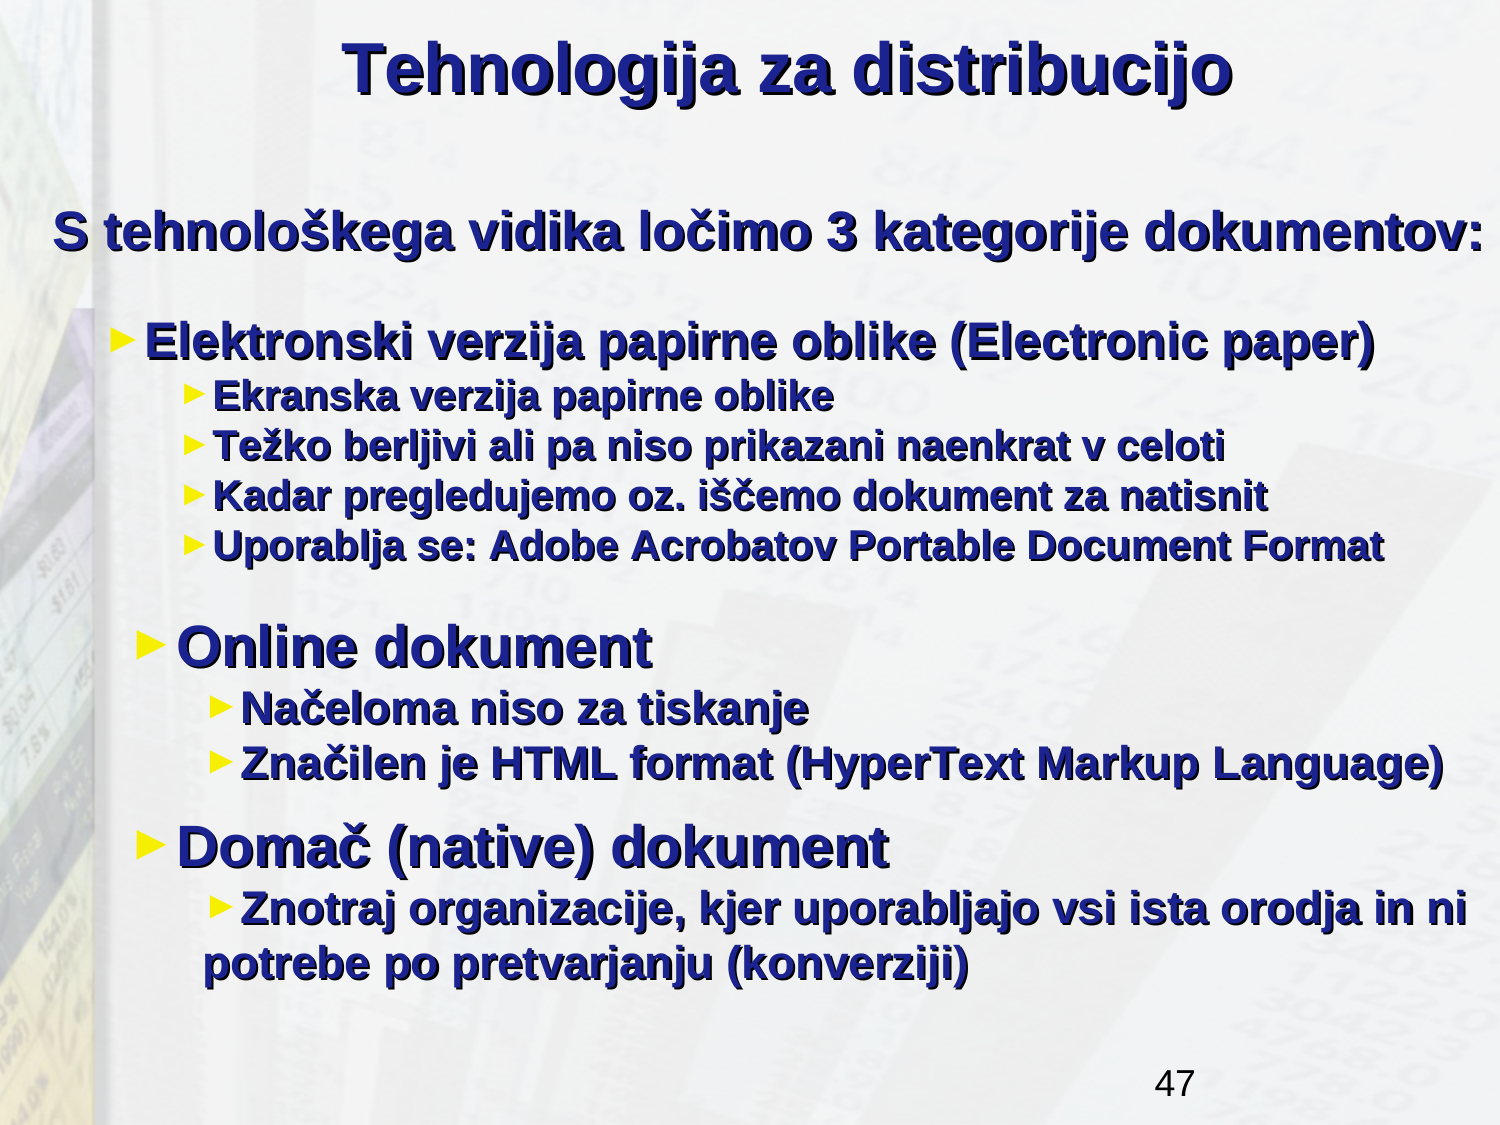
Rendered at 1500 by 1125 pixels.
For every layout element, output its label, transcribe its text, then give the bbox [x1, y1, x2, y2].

text_box Online dokument Načeloma niso za tiskanje Značilen je HTML format (HyperText Markup Language) [112, 600, 1500, 800]
text_box S tehnološkega vidika ločimo 3 kategorije dokumentov: [37, 187, 1500, 268]
text_box Domač (native) dokument Znotraj organizacije, kjer uporabljajo vsi ista orodja in ni potrebe po pretvarjanju (konverziji) [112, 800, 1500, 1013]
title Tehnologija za distribucijo [112, 13, 1463, 187]
list Elektronski verzija papirne oblike (Electronic paper) Ekranska verzija papirne oblike Težko berljivi ali pa niso prikazani naenkrat v celoti Kadar pregledujemo oz. iščemo dokument za natisnit Uporablja se: Adobe Acrobatov Portable Document Format [87, 299, 1435, 626]
picture [0, 0, 1500, 1125]
